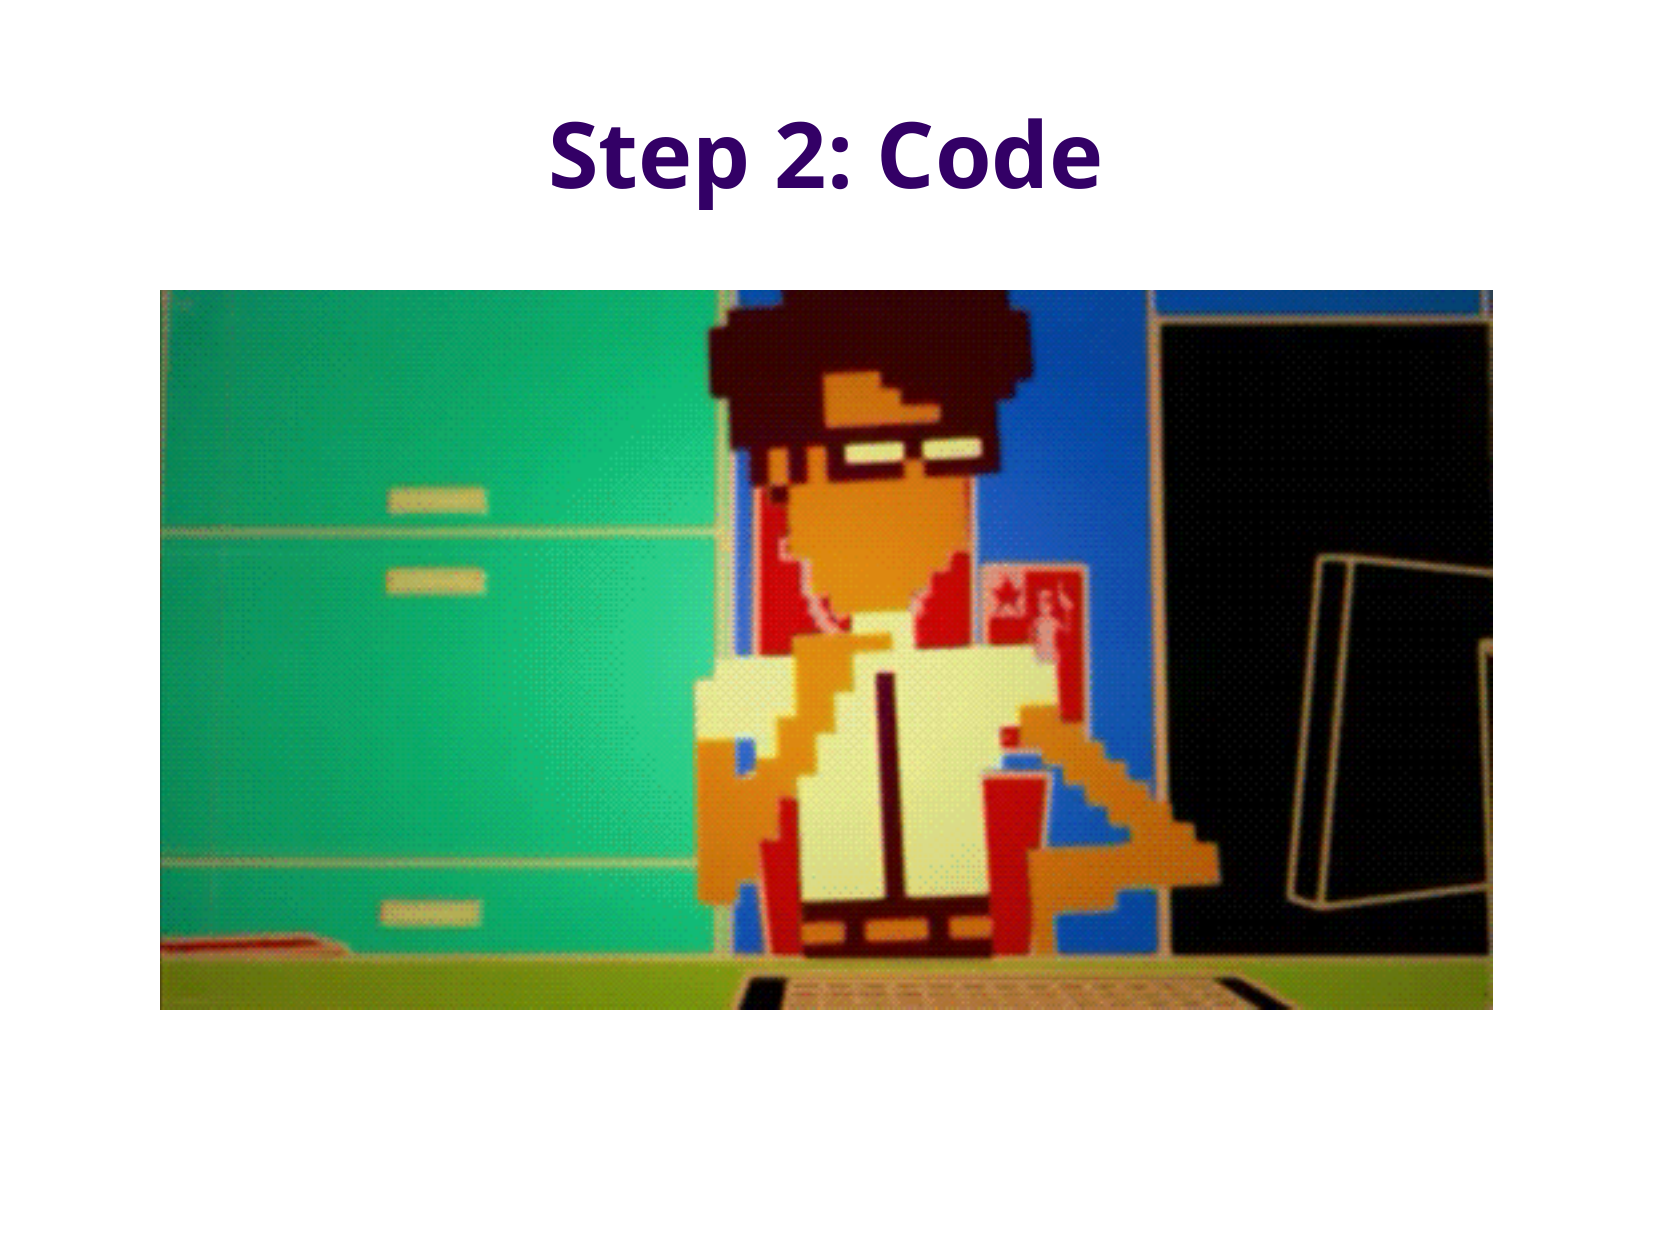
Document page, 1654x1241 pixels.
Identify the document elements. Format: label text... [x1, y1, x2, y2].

title Step 2: Code [82, 49, 1571, 257]
picture [160, 290, 1493, 1010]
